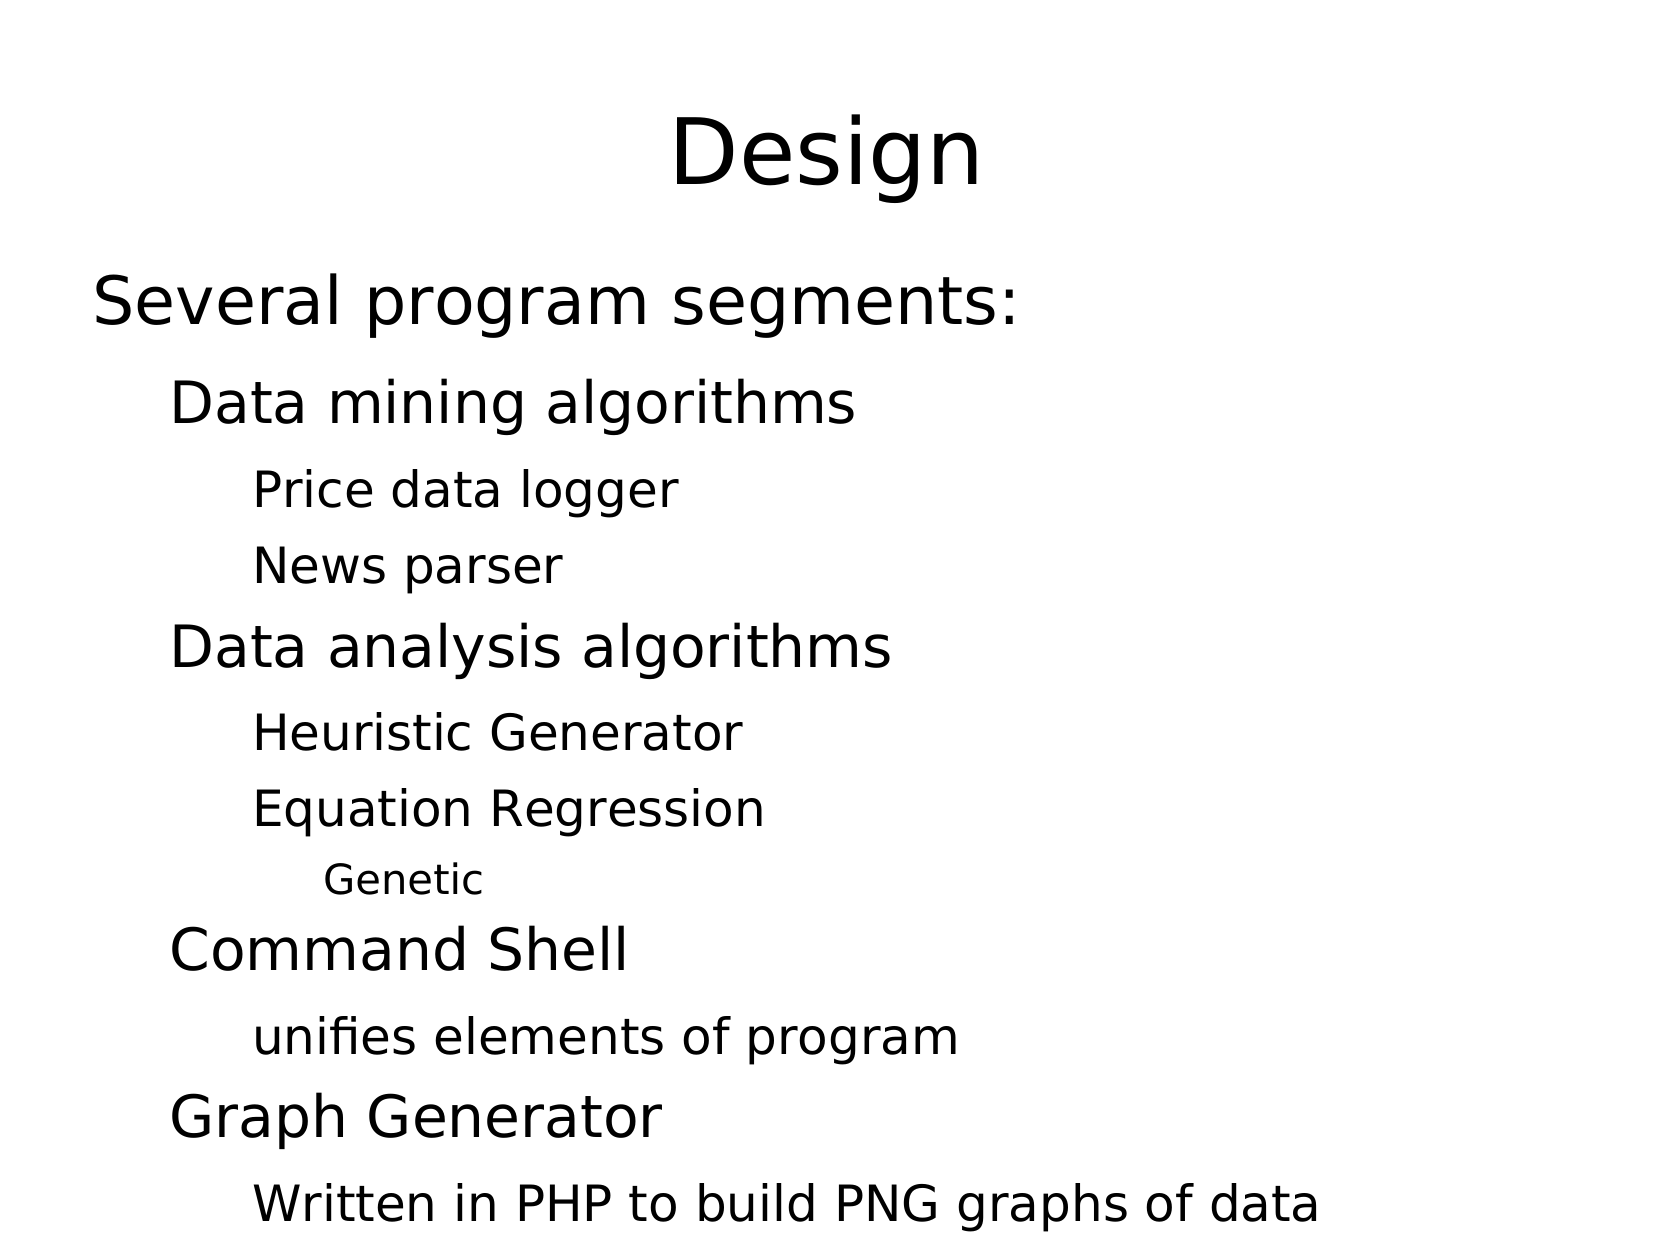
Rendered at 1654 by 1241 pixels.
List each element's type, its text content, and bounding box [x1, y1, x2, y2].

list Several program segments: Data mining algorithms Price data logger News parser Data analysis algorithms Heuristic Generator Equation Regression Genetic Command Shell unifies elements of program Graph Generator Written in PHP to build PNG graphs of data [75, 262, 1564, 1234]
title Design [82, 49, 1571, 257]
